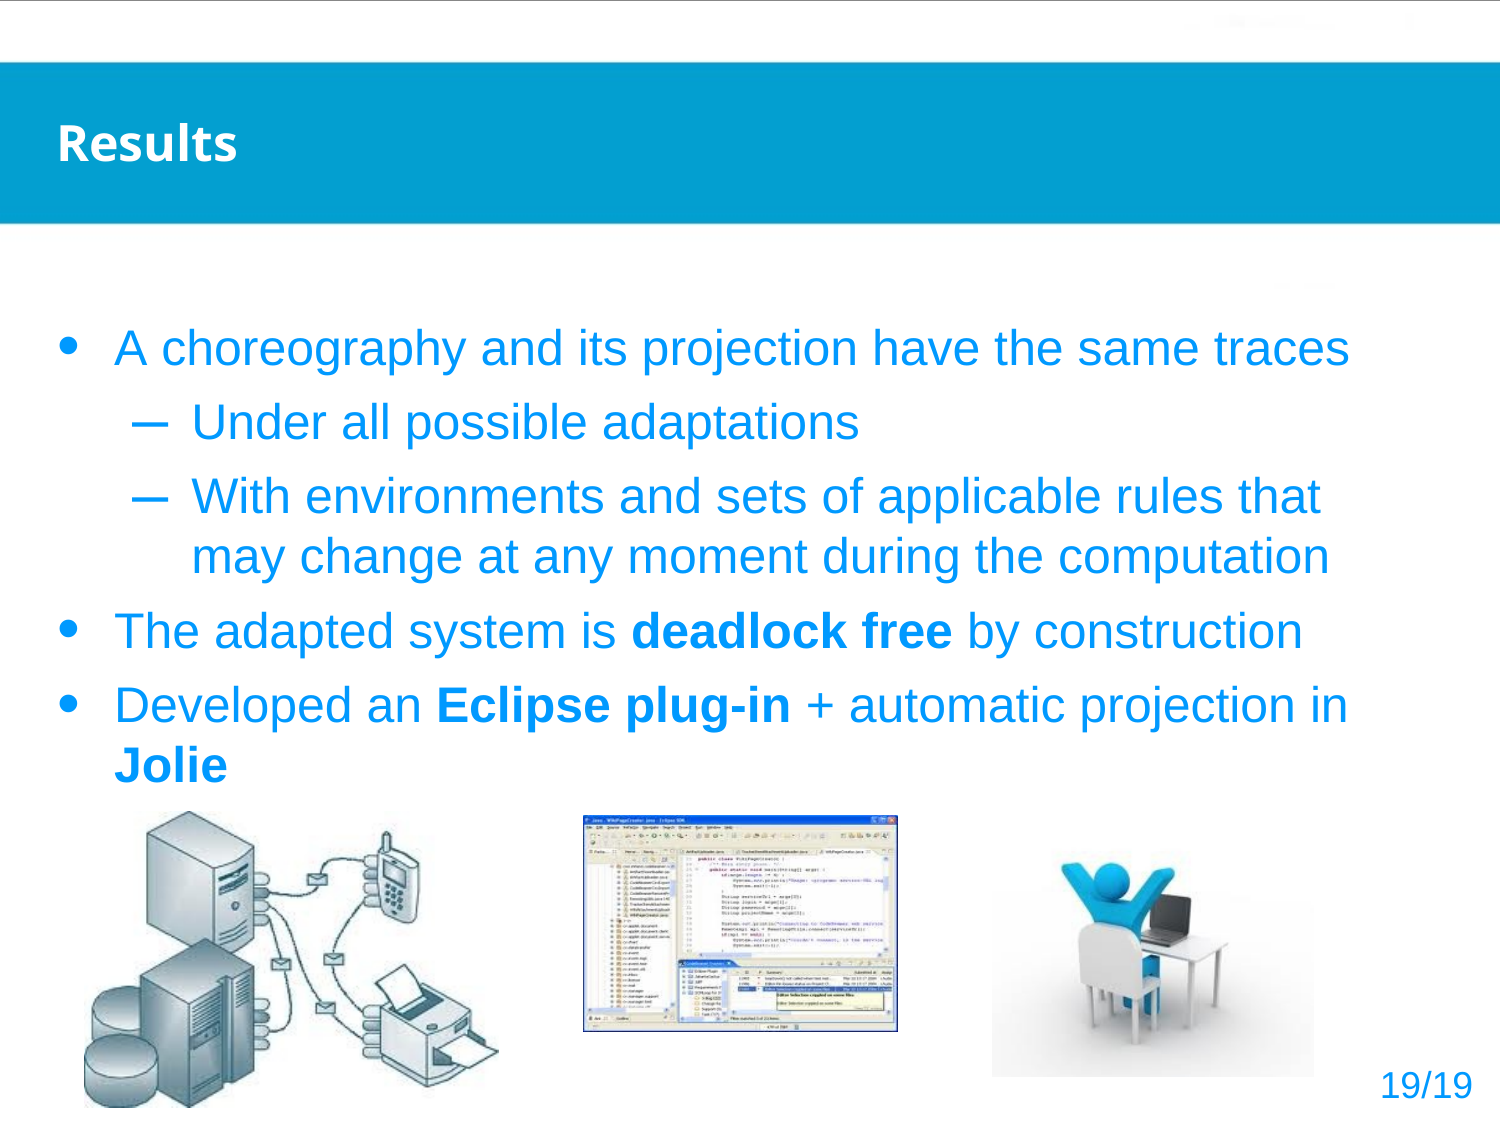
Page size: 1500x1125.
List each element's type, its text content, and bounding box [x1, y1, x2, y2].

list A choreography and its projection have the same traces Under all possible adaptations With environments and sets of applicable rules that may change at any moment during the computation The adapted system is deadlock free by construction Developed an Eclipse plug-in + automatic projection in Jolie [57, 231, 1408, 877]
picture [0, 0, 1500, 63]
picture [0, 223, 1500, 1125]
list Results [0, 61, 1267, 222]
